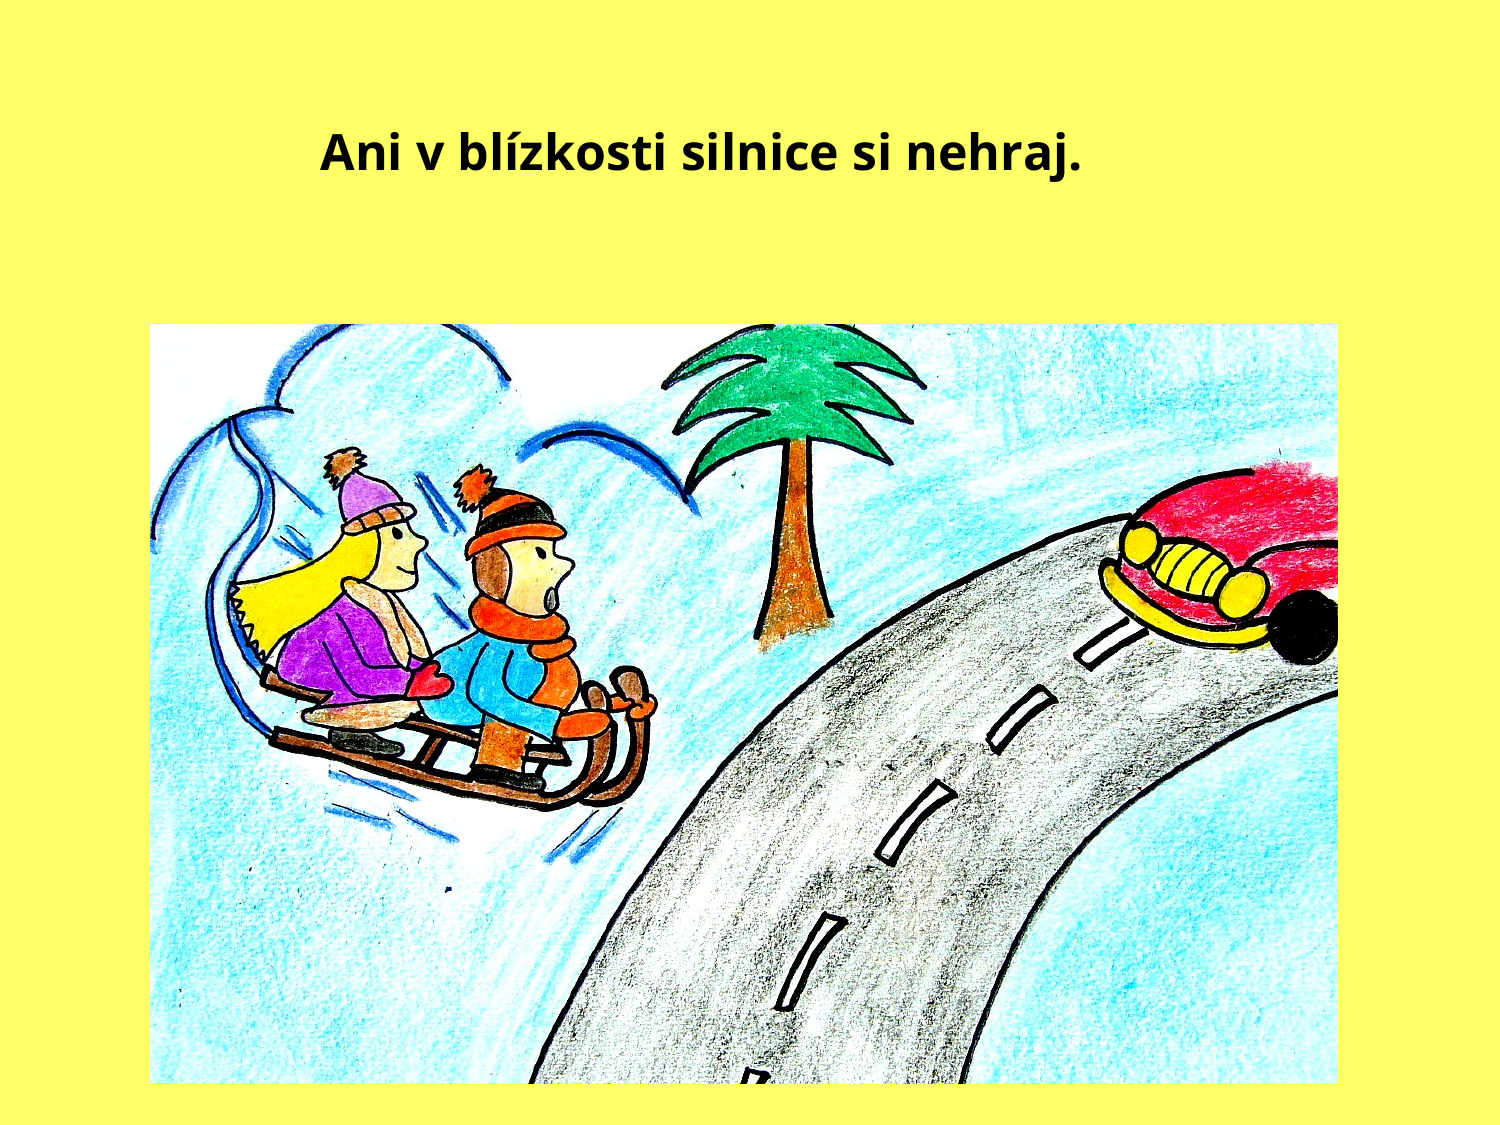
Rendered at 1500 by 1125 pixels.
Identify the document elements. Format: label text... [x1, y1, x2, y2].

picture [150, 324, 1338, 1084]
text_box Ani v blízkosti silnice si nehraj. [306, 112, 1099, 188]
